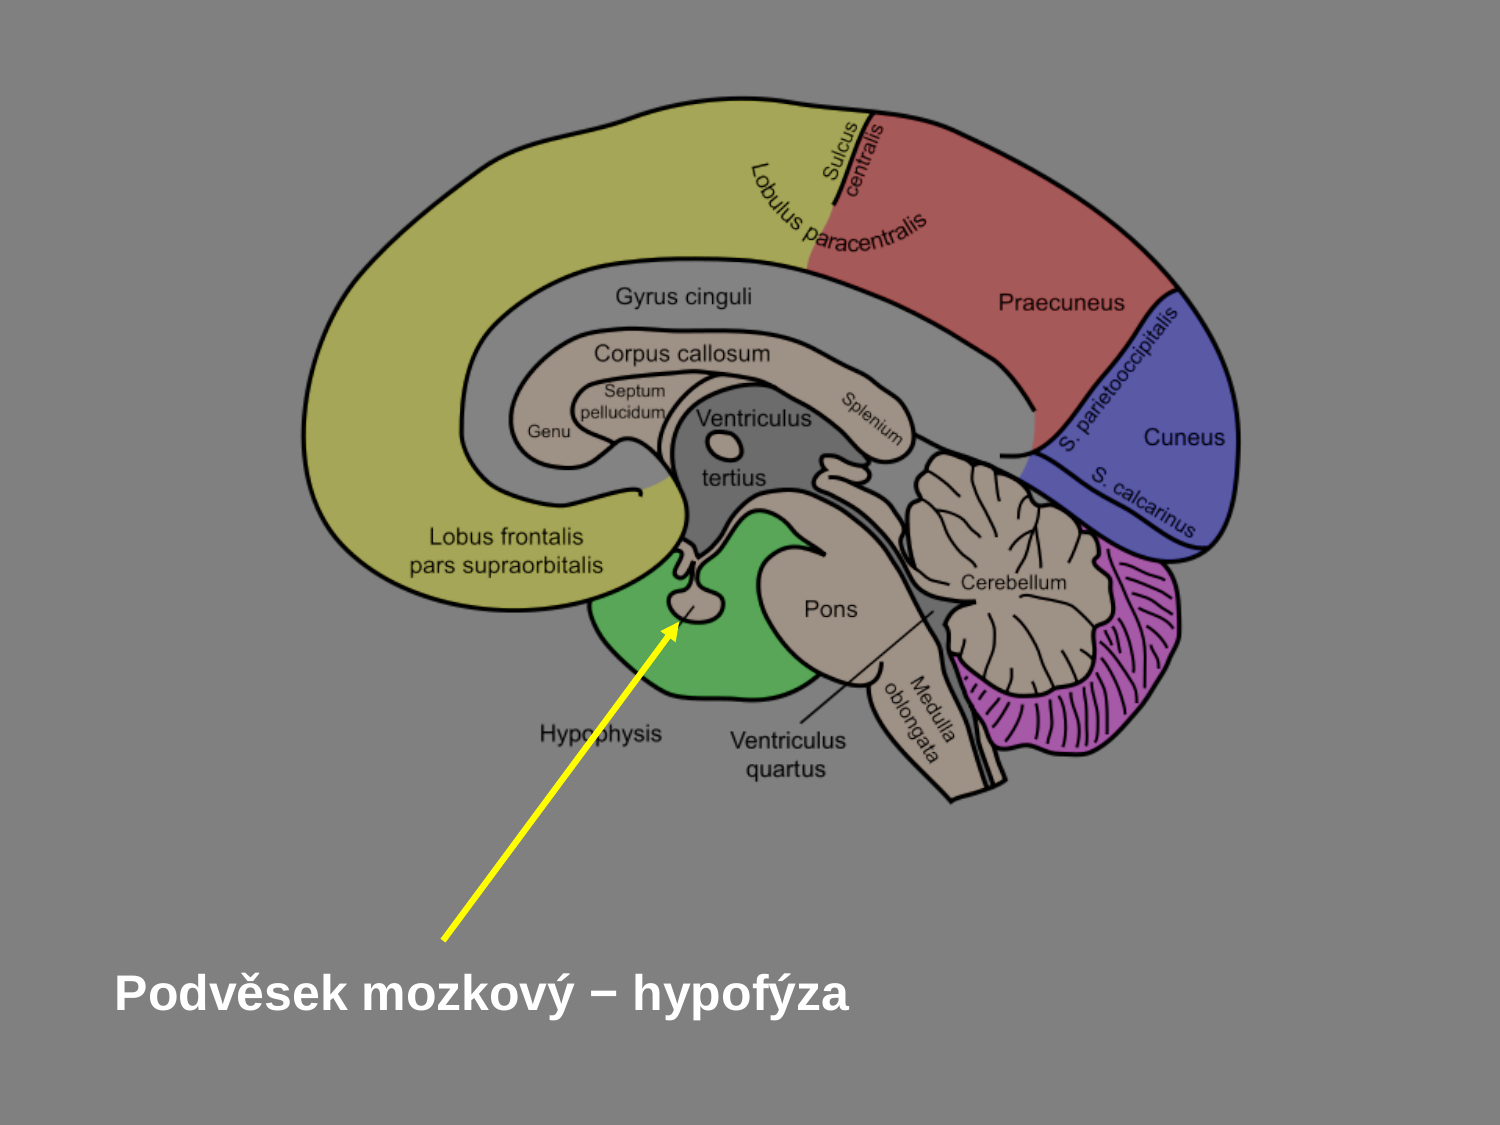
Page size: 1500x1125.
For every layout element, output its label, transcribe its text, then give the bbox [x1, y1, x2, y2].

picture [277, 78, 1266, 824]
text_box Podvěsek mozkový − hypofýza [100, 952, 963, 1028]
